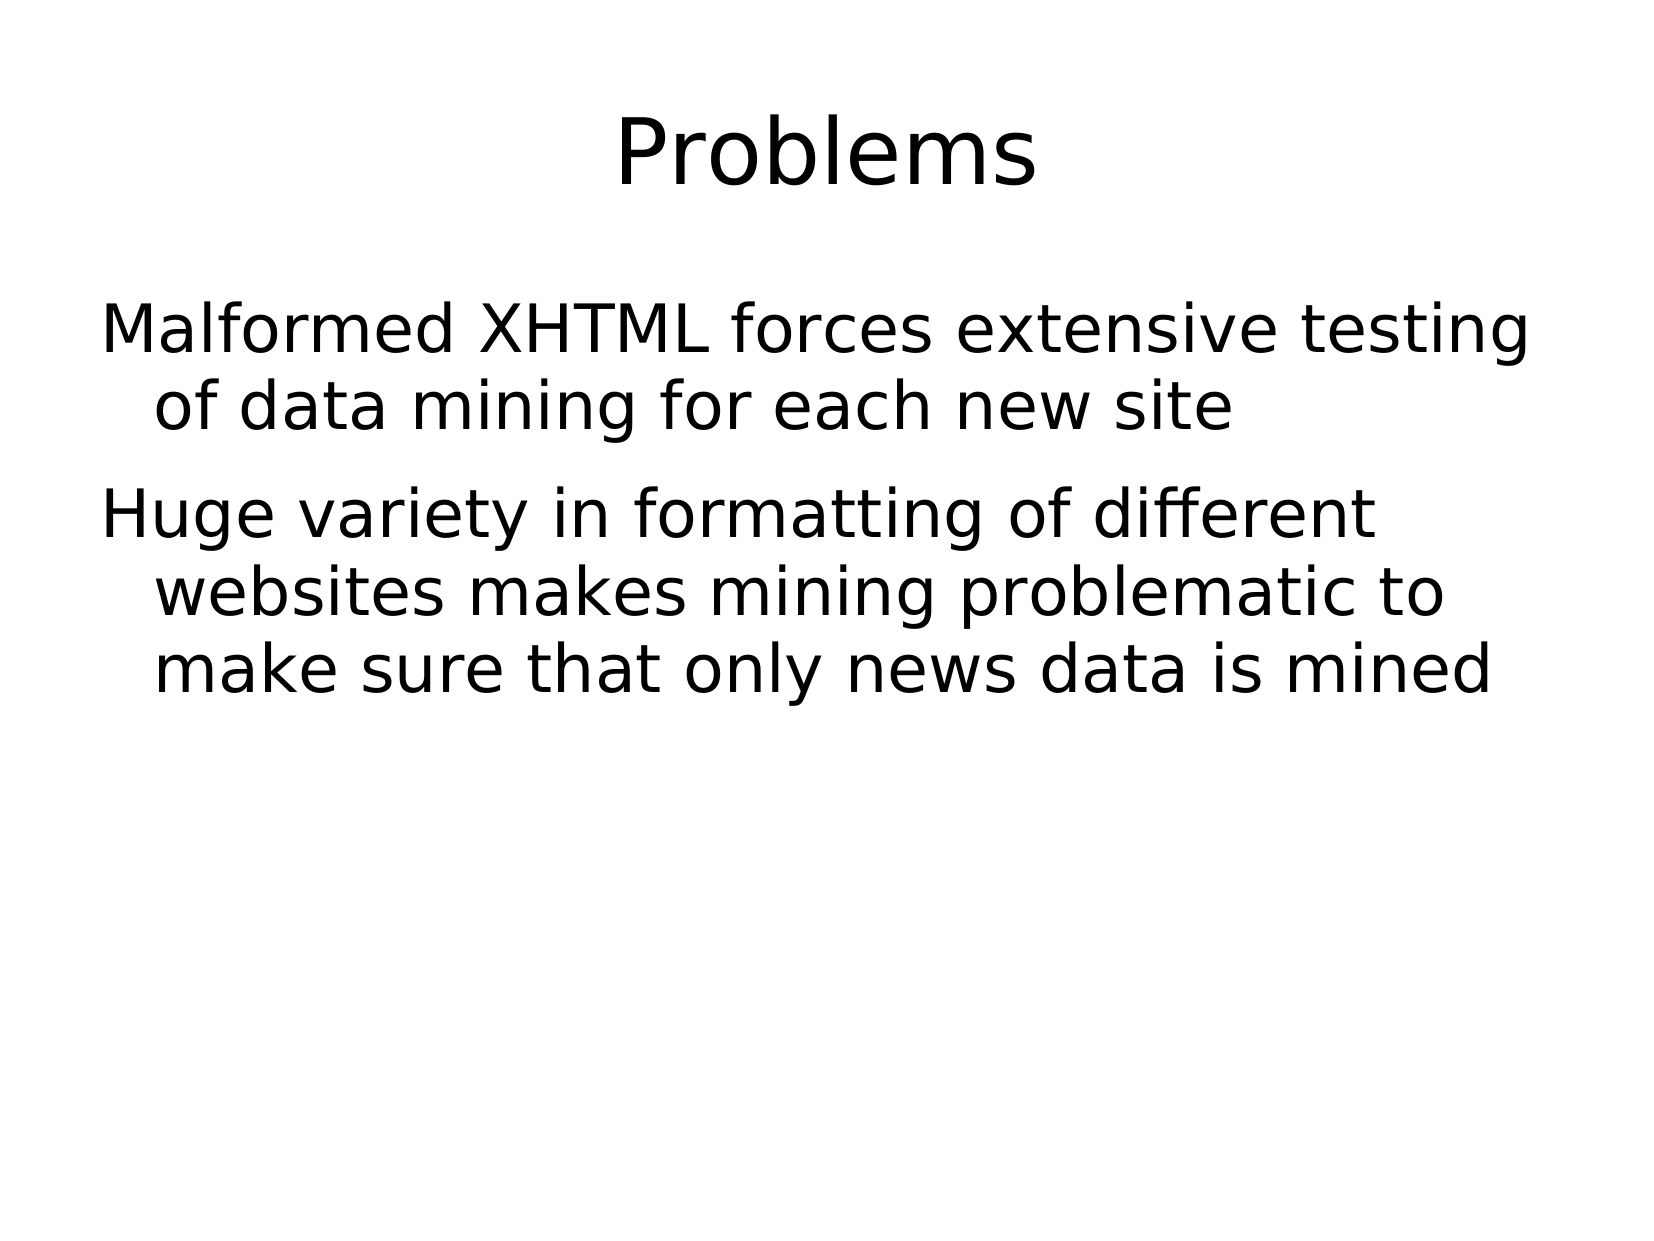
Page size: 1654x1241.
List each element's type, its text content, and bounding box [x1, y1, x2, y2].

title Problems [82, 49, 1571, 257]
list Malformed XHTML forces extensive testing of data mining for each new site Huge variety in formatting of different websites makes mining problematic to make sure that only news data is mined [82, 290, 1571, 1109]
